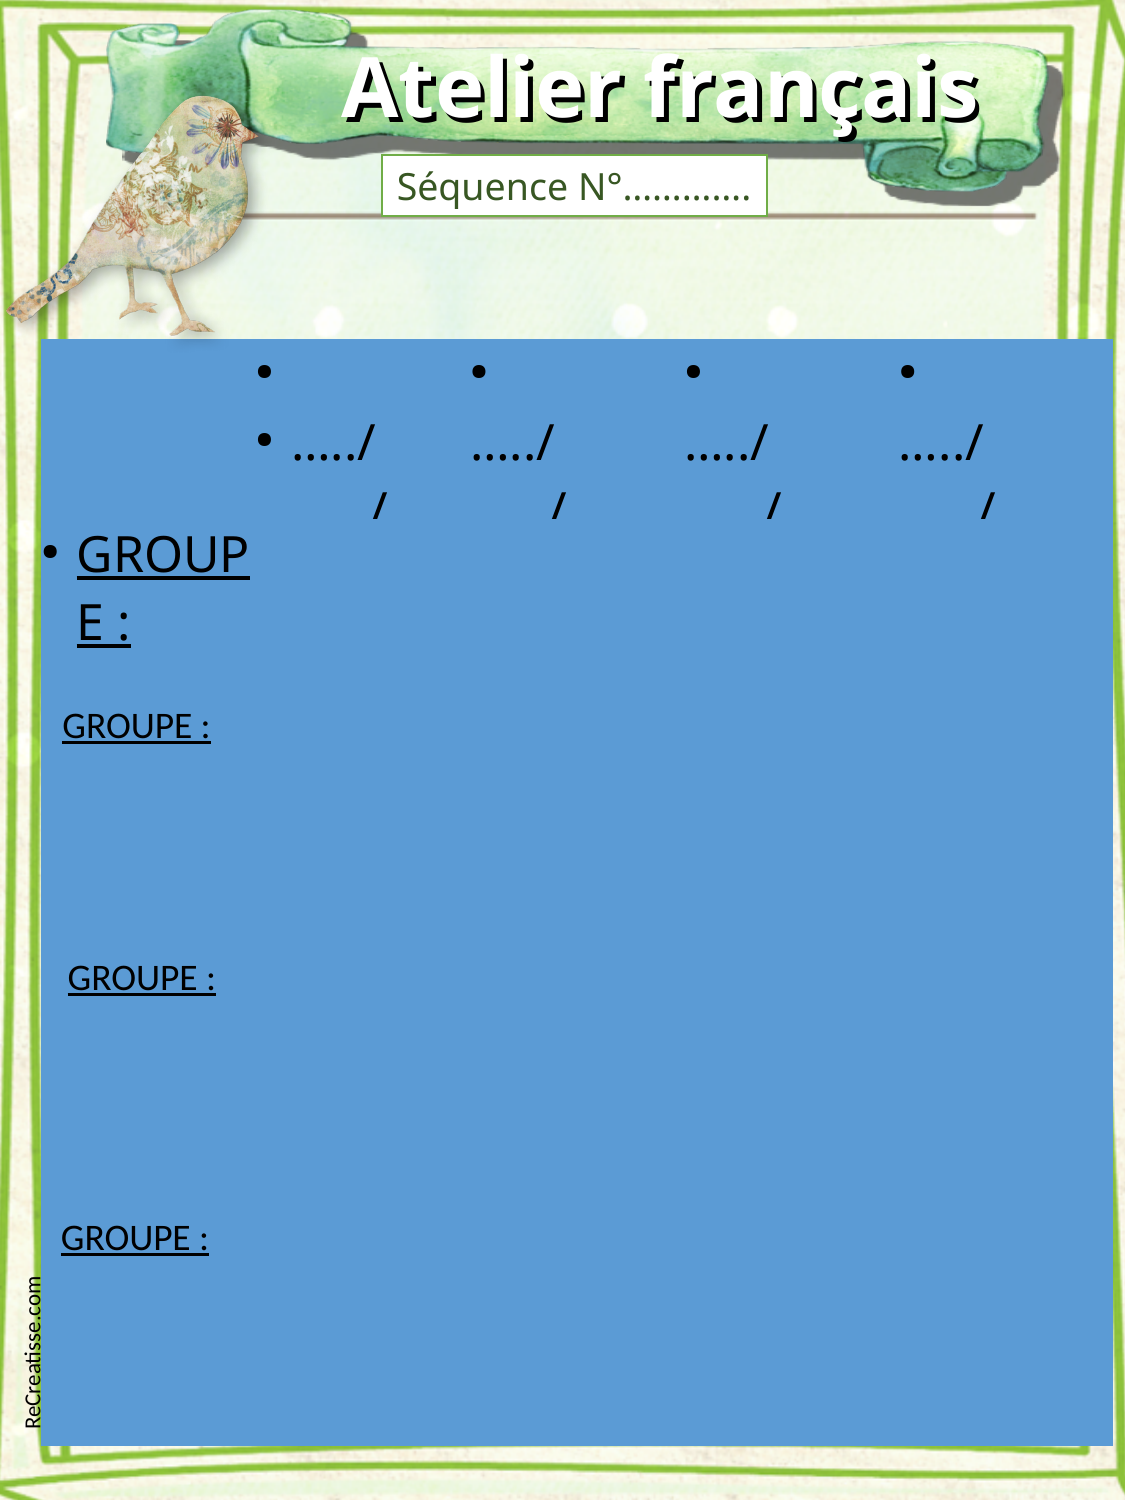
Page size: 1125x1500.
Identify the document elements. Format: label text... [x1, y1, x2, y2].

text_box GROUPE : [46, 1206, 225, 1266]
text_box GROUPE : [53, 946, 231, 1006]
table_cell [685, 982, 899, 1214]
table_cell [685, 1214, 899, 1446]
table_cell GROUPE : [41, 519, 256, 751]
table_cell [899, 982, 1113, 1214]
table_cell [256, 519, 470, 751]
table_cell [470, 982, 685, 1214]
text_box ReCreatisse.com [10, 1261, 41, 1445]
table_cell [470, 519, 685, 751]
table_cell [41, 1214, 256, 1446]
table_header …../……/…… [256, 339, 470, 519]
table_cell [685, 519, 899, 751]
table_cell [685, 751, 899, 982]
table_cell [470, 751, 685, 982]
text_box Atelier français [326, 27, 994, 142]
picture [0, 0, 1125, 1500]
table_header …../……/…… [685, 339, 899, 519]
table_header …../……/…… [470, 339, 685, 519]
table_cell [256, 751, 470, 982]
table_cell [899, 751, 1113, 982]
table_cell [41, 982, 256, 1214]
table_cell [256, 1214, 470, 1446]
table_cell [256, 982, 470, 1214]
text_box GROUPE : [47, 694, 226, 754]
table_cell [41, 751, 256, 982]
table_header …../……/…… [899, 339, 1113, 519]
text_box Séquence N°…………. [382, 155, 767, 216]
table_header [41, 354, 256, 519]
table_cell [899, 1214, 1113, 1446]
table_cell [470, 1214, 685, 1446]
table_cell [899, 519, 1113, 751]
